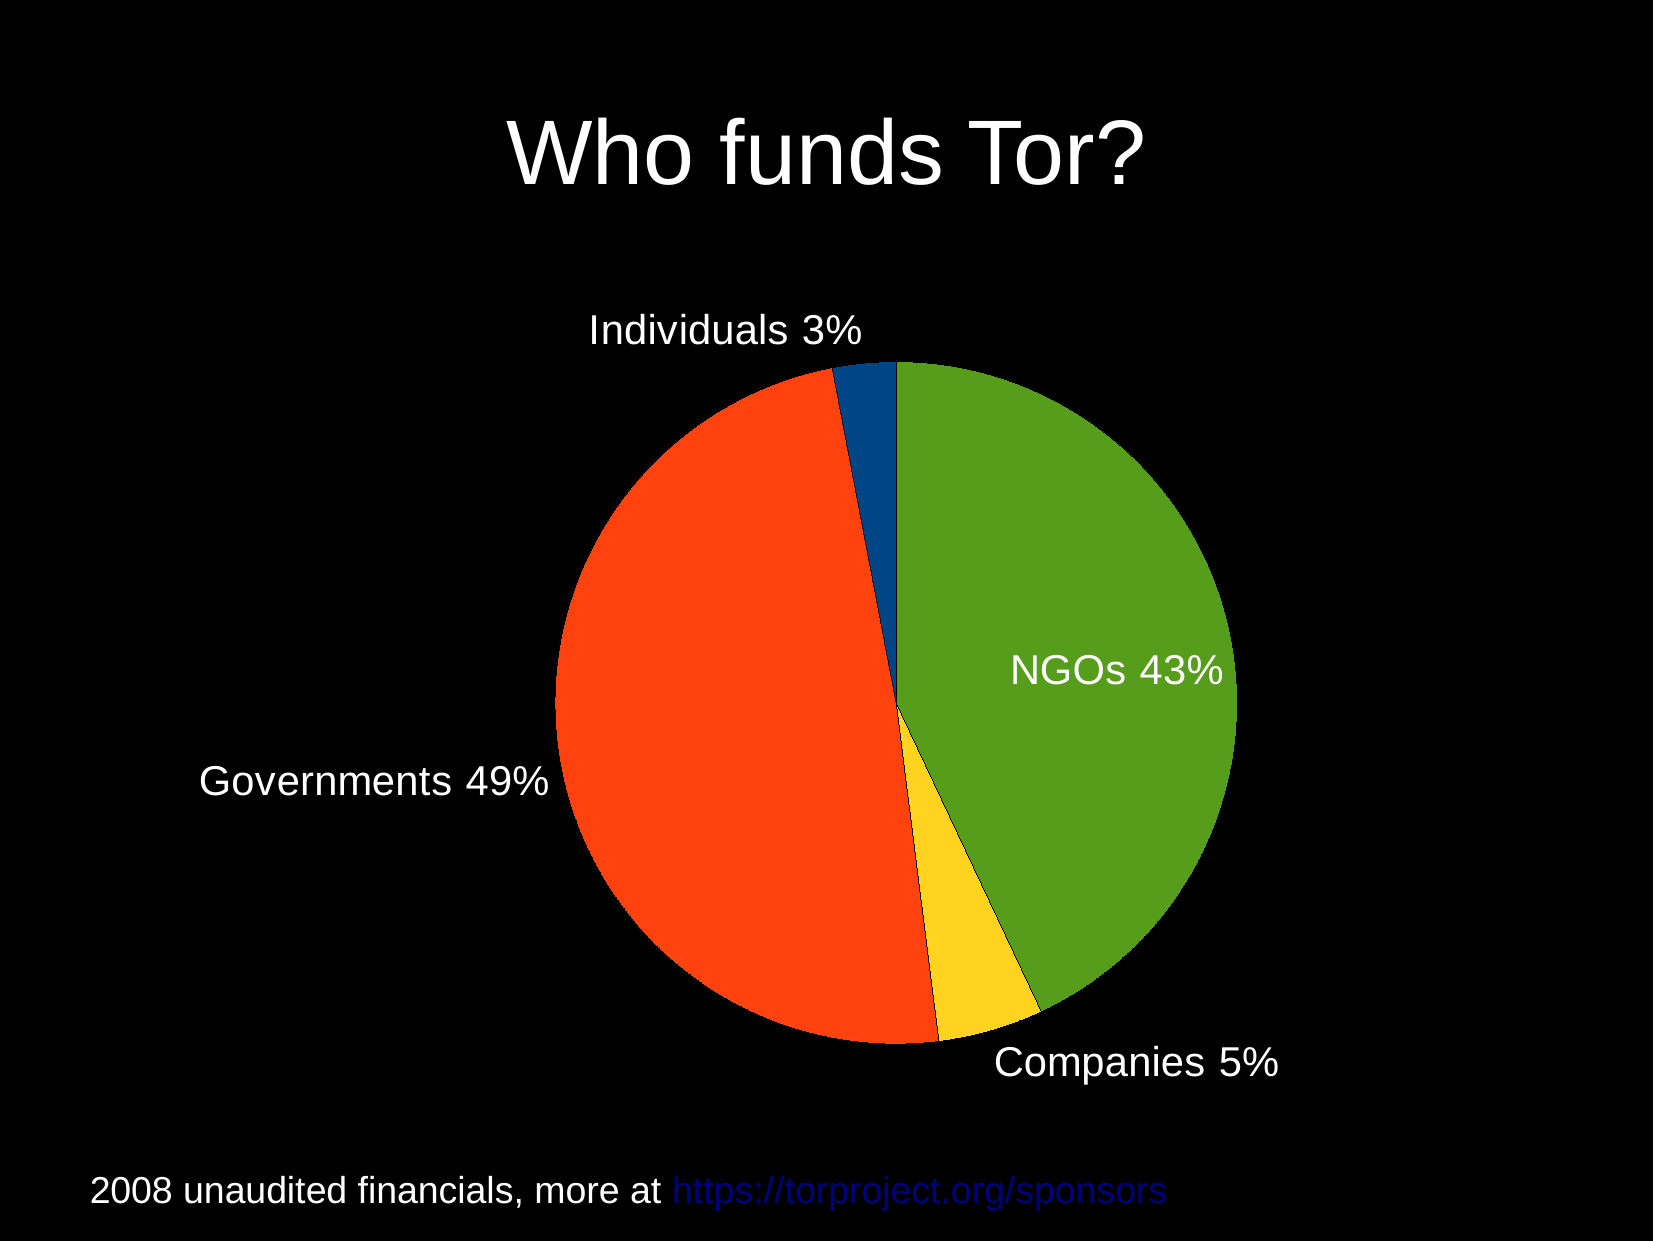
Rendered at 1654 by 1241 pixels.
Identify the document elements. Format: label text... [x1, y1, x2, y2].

chart [82, 290, 1571, 1109]
text_box 2008 unaudited financials, more at https://torproject.org/sponsors [75, 1162, 1276, 1224]
title Who funds Tor? [82, 49, 1571, 257]
